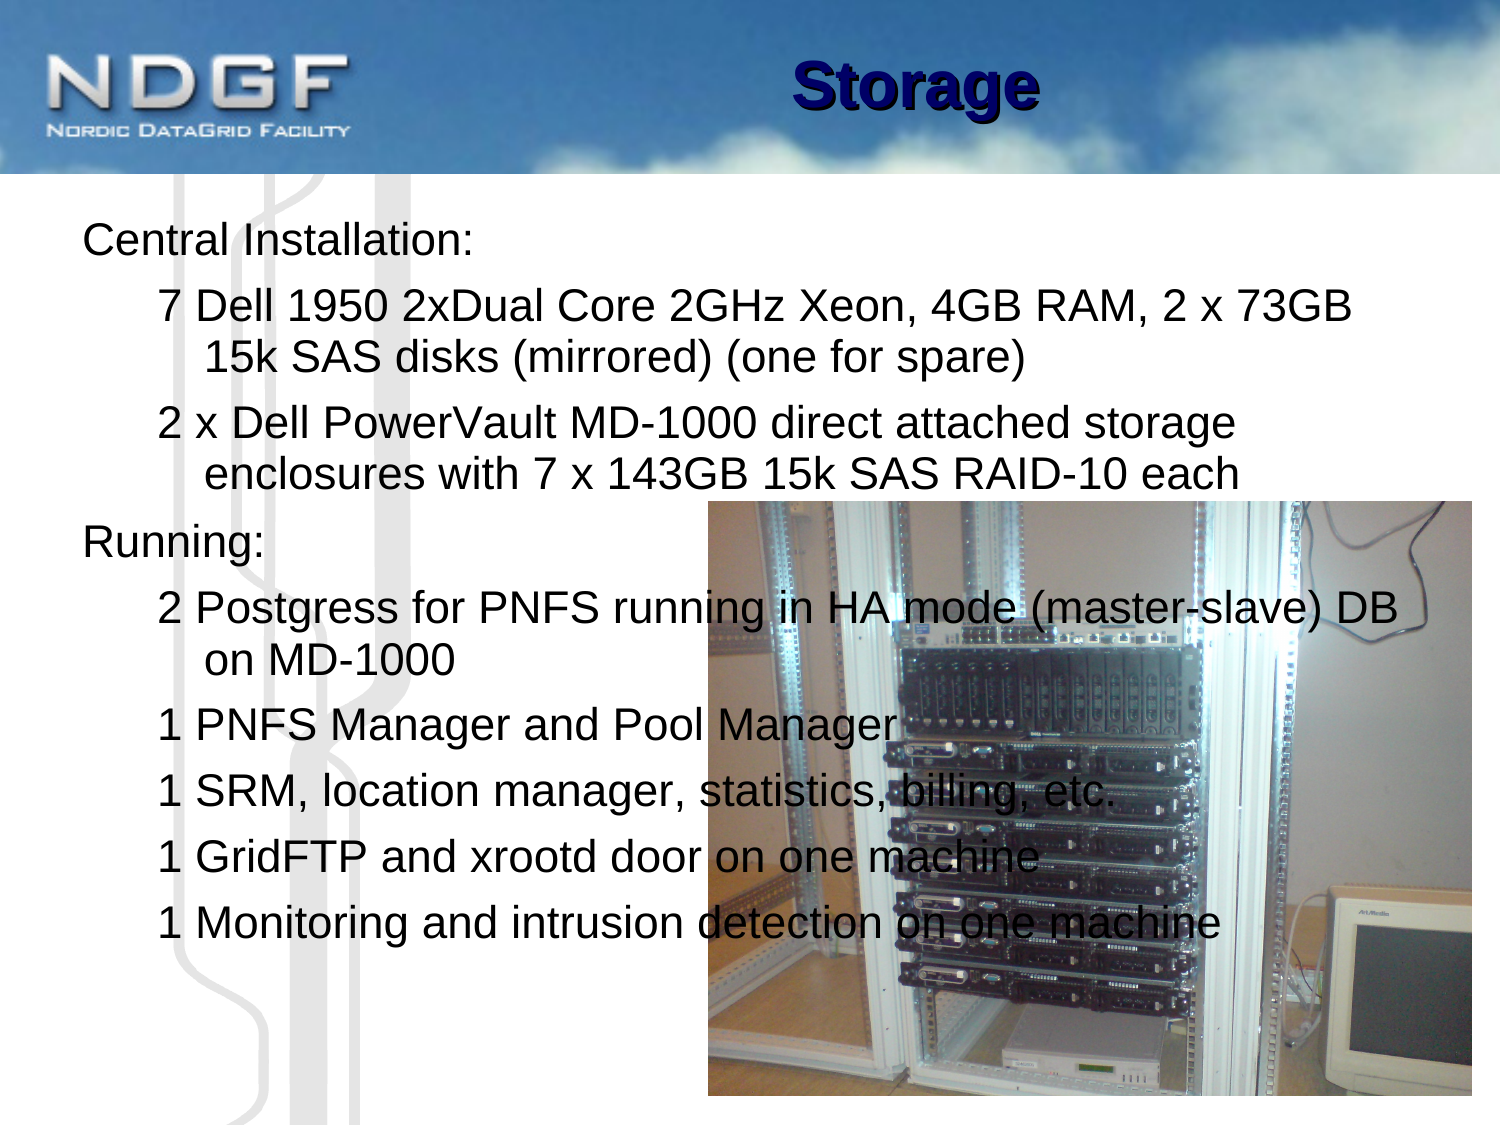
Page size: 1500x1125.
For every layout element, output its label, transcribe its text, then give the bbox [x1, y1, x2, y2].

picture [708, 501, 1472, 1096]
list Central Installation: 7 Dell 1950 2xDual Core 2GHz Xeon, 4GB RAM, 2 x 73GB 15k SAS disks (mirrored) (one for spare) 2 x Dell PowerVault MD-1000 direct attached storage enclosures with 7 x 143GB 15k SAS RAID-10 each Running: 2 Postgress for PNFS running in HA mode (master-slave) DB on MD-1000 1 PNFS Manager and Pool Manager 1 SRM, location manager, statistics, billing, etc. 1 GridFTP and xrootd door on one machine 1 Monitoring and intrusion detection on one machine [67, 206, 1418, 1087]
picture [0, 0, 1500, 1125]
title Storage [372, 19, 1459, 149]
